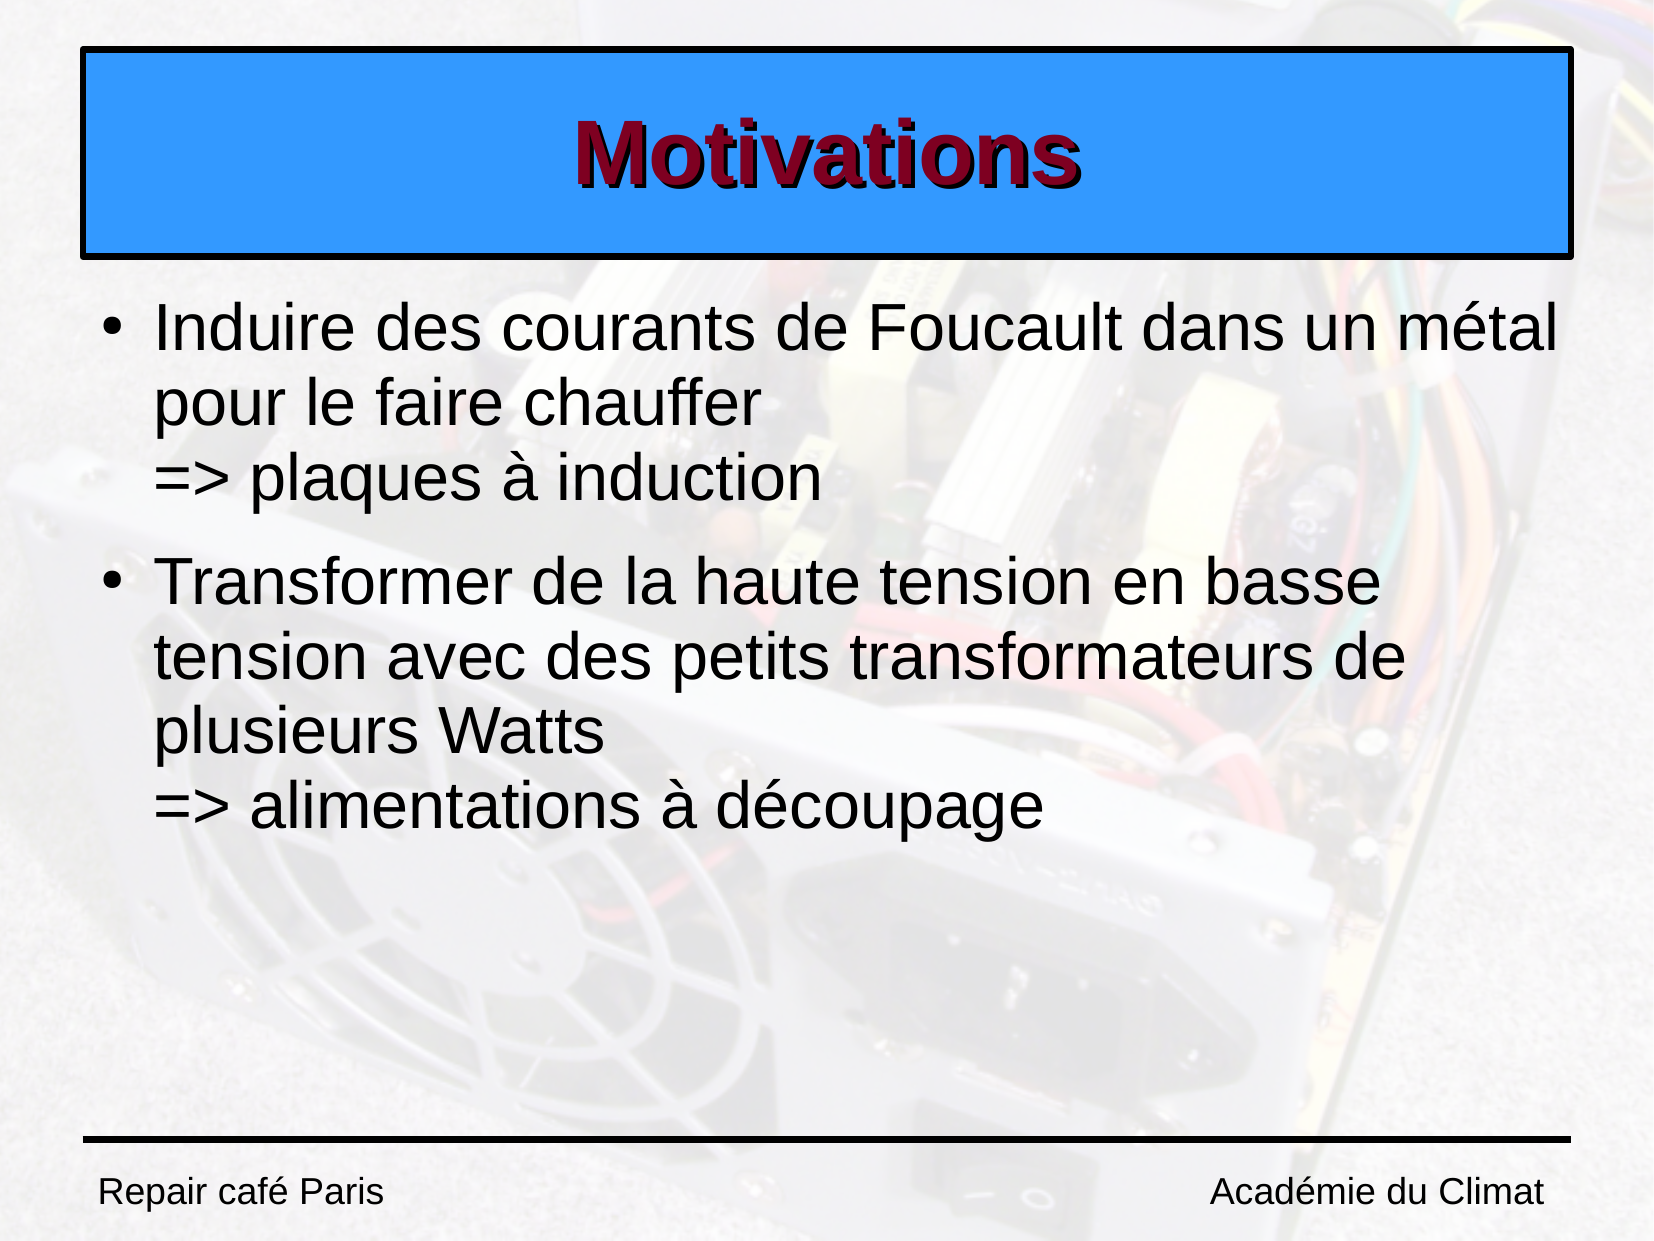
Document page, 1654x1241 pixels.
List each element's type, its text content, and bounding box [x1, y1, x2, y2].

title Motivations [82, 49, 1571, 257]
list Induire des courants de Foucault dans un métal pour le faire chauffer => plaques à induction Transformer de la haute tension en basse tension avec des petits transformateurs de plusieurs Watts => alimentations à découpage [82, 290, 1571, 1010]
picture [0, 0, 1654, 1241]
text_box Repair café Paris Académie du Climat [82, 1163, 1571, 1220]
